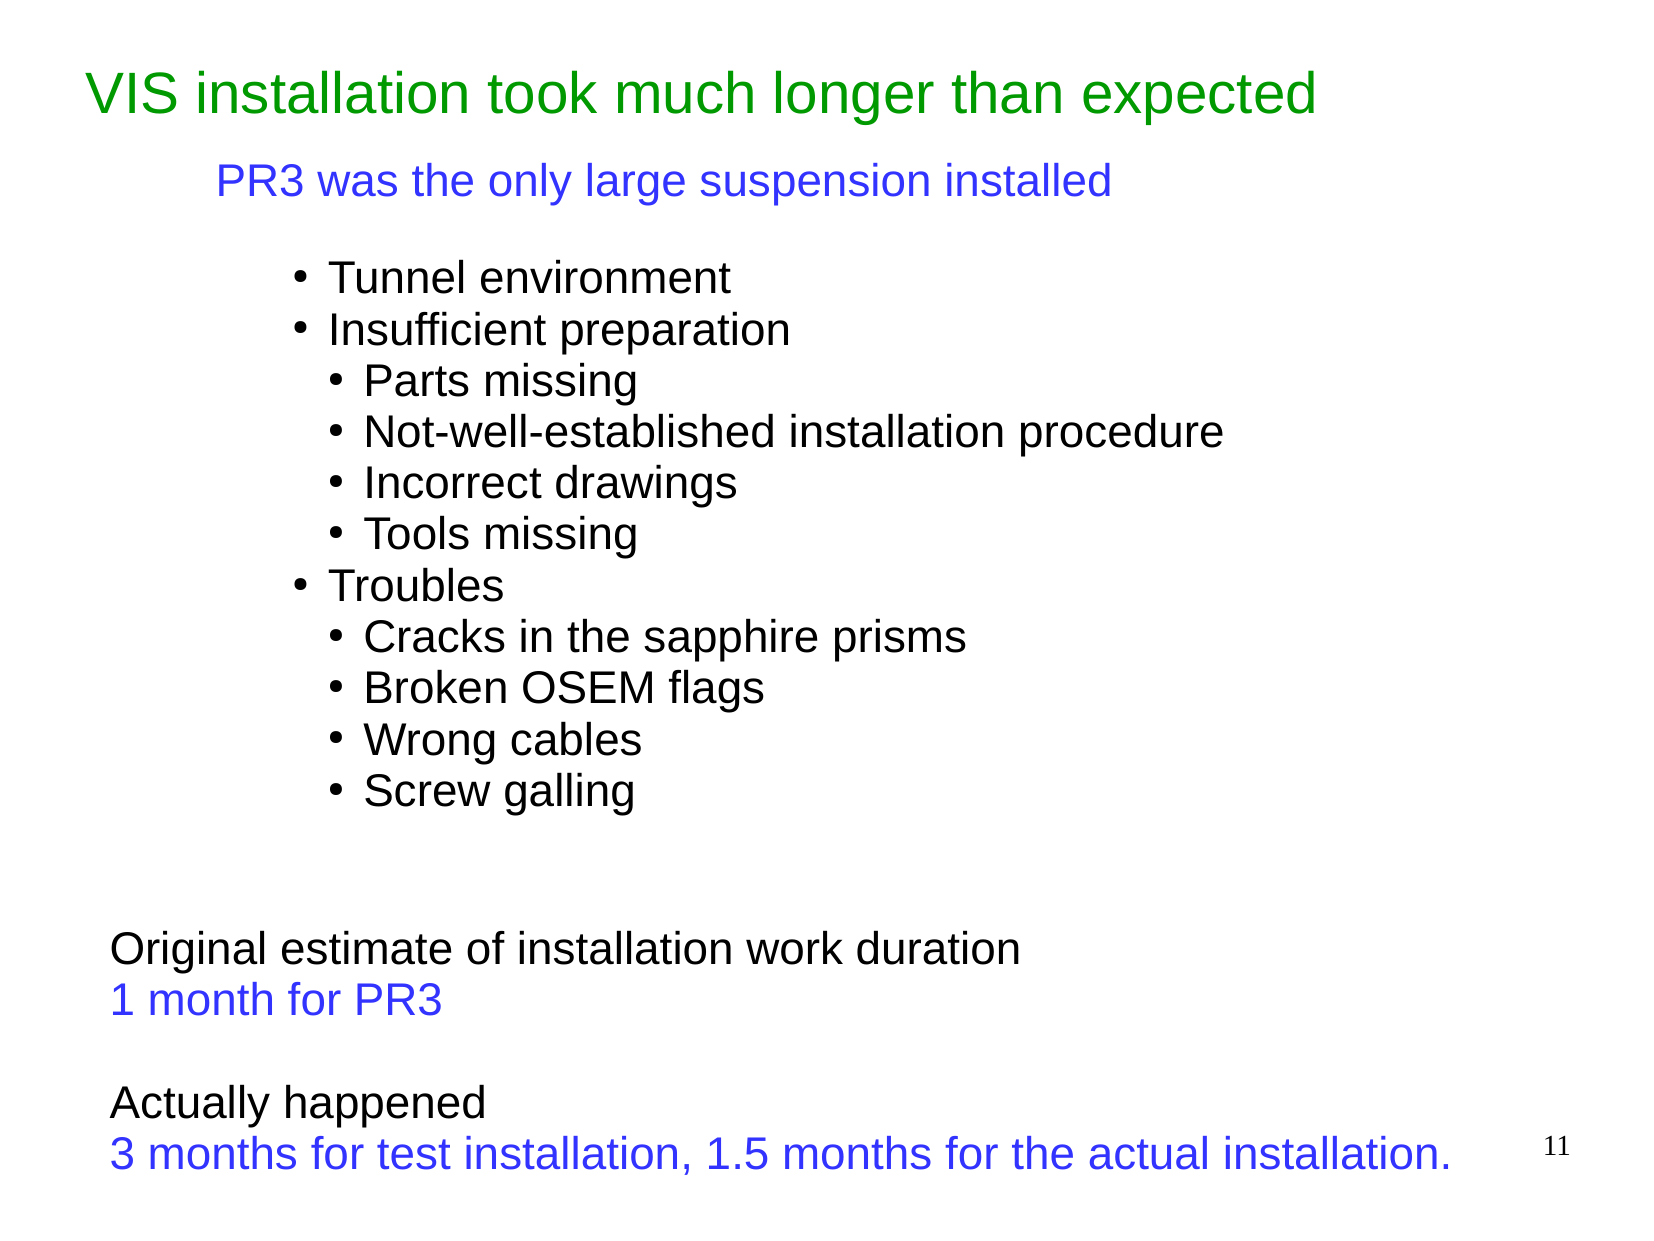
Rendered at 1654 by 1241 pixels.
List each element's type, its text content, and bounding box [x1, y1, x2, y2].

text_box VIS installation took much longer than expected [70, 53, 1335, 133]
text_box PR3 was the only large suspension installed [200, 147, 1128, 214]
text_box Original estimate of installation work duration 1 month for PR3 Actually happened 3 months for test installation, 1.5 months for the actual installation. [94, 915, 1560, 1181]
text_box Tunnel environment Insufficient preparation Parts missing Not-well-established installation procedure Incorrect drawings Tools missing Troubles Cracks in the sapphire prisms Broken OSEM flags Wrong cables Screw galling [277, 244, 1241, 821]
